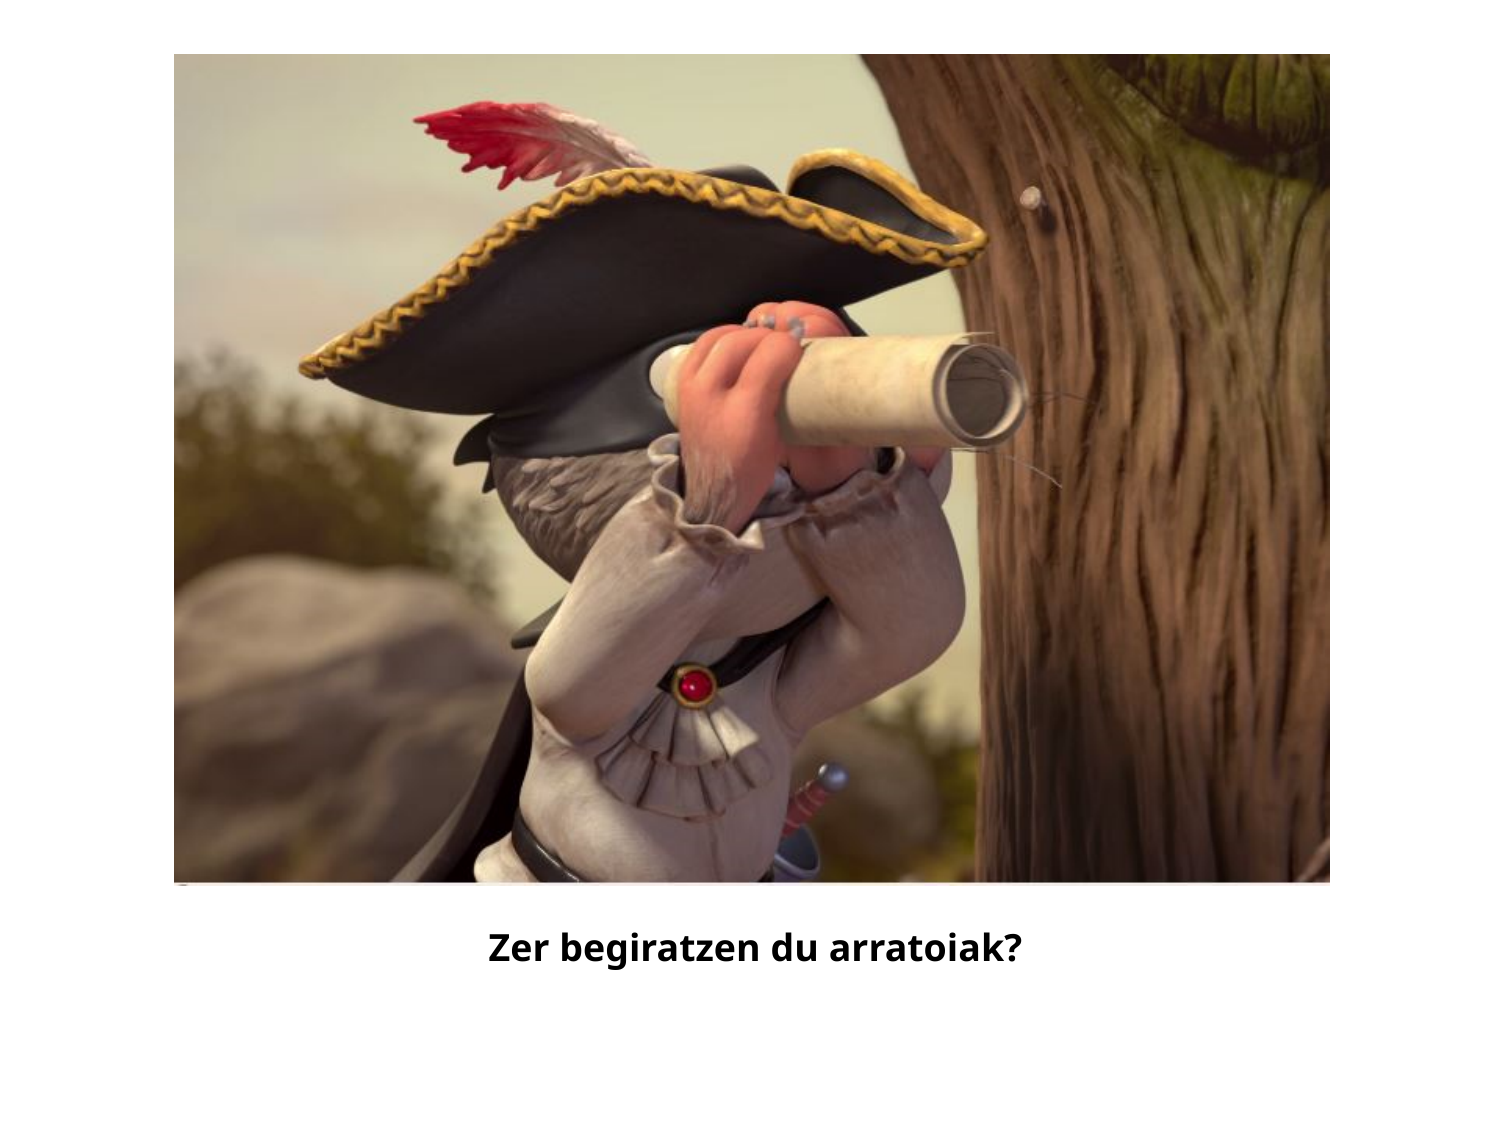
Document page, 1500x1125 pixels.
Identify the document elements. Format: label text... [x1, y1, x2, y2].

picture [174, 54, 1330, 886]
text_box Zer begiratzen du arratoiak? [206, 916, 1306, 977]
